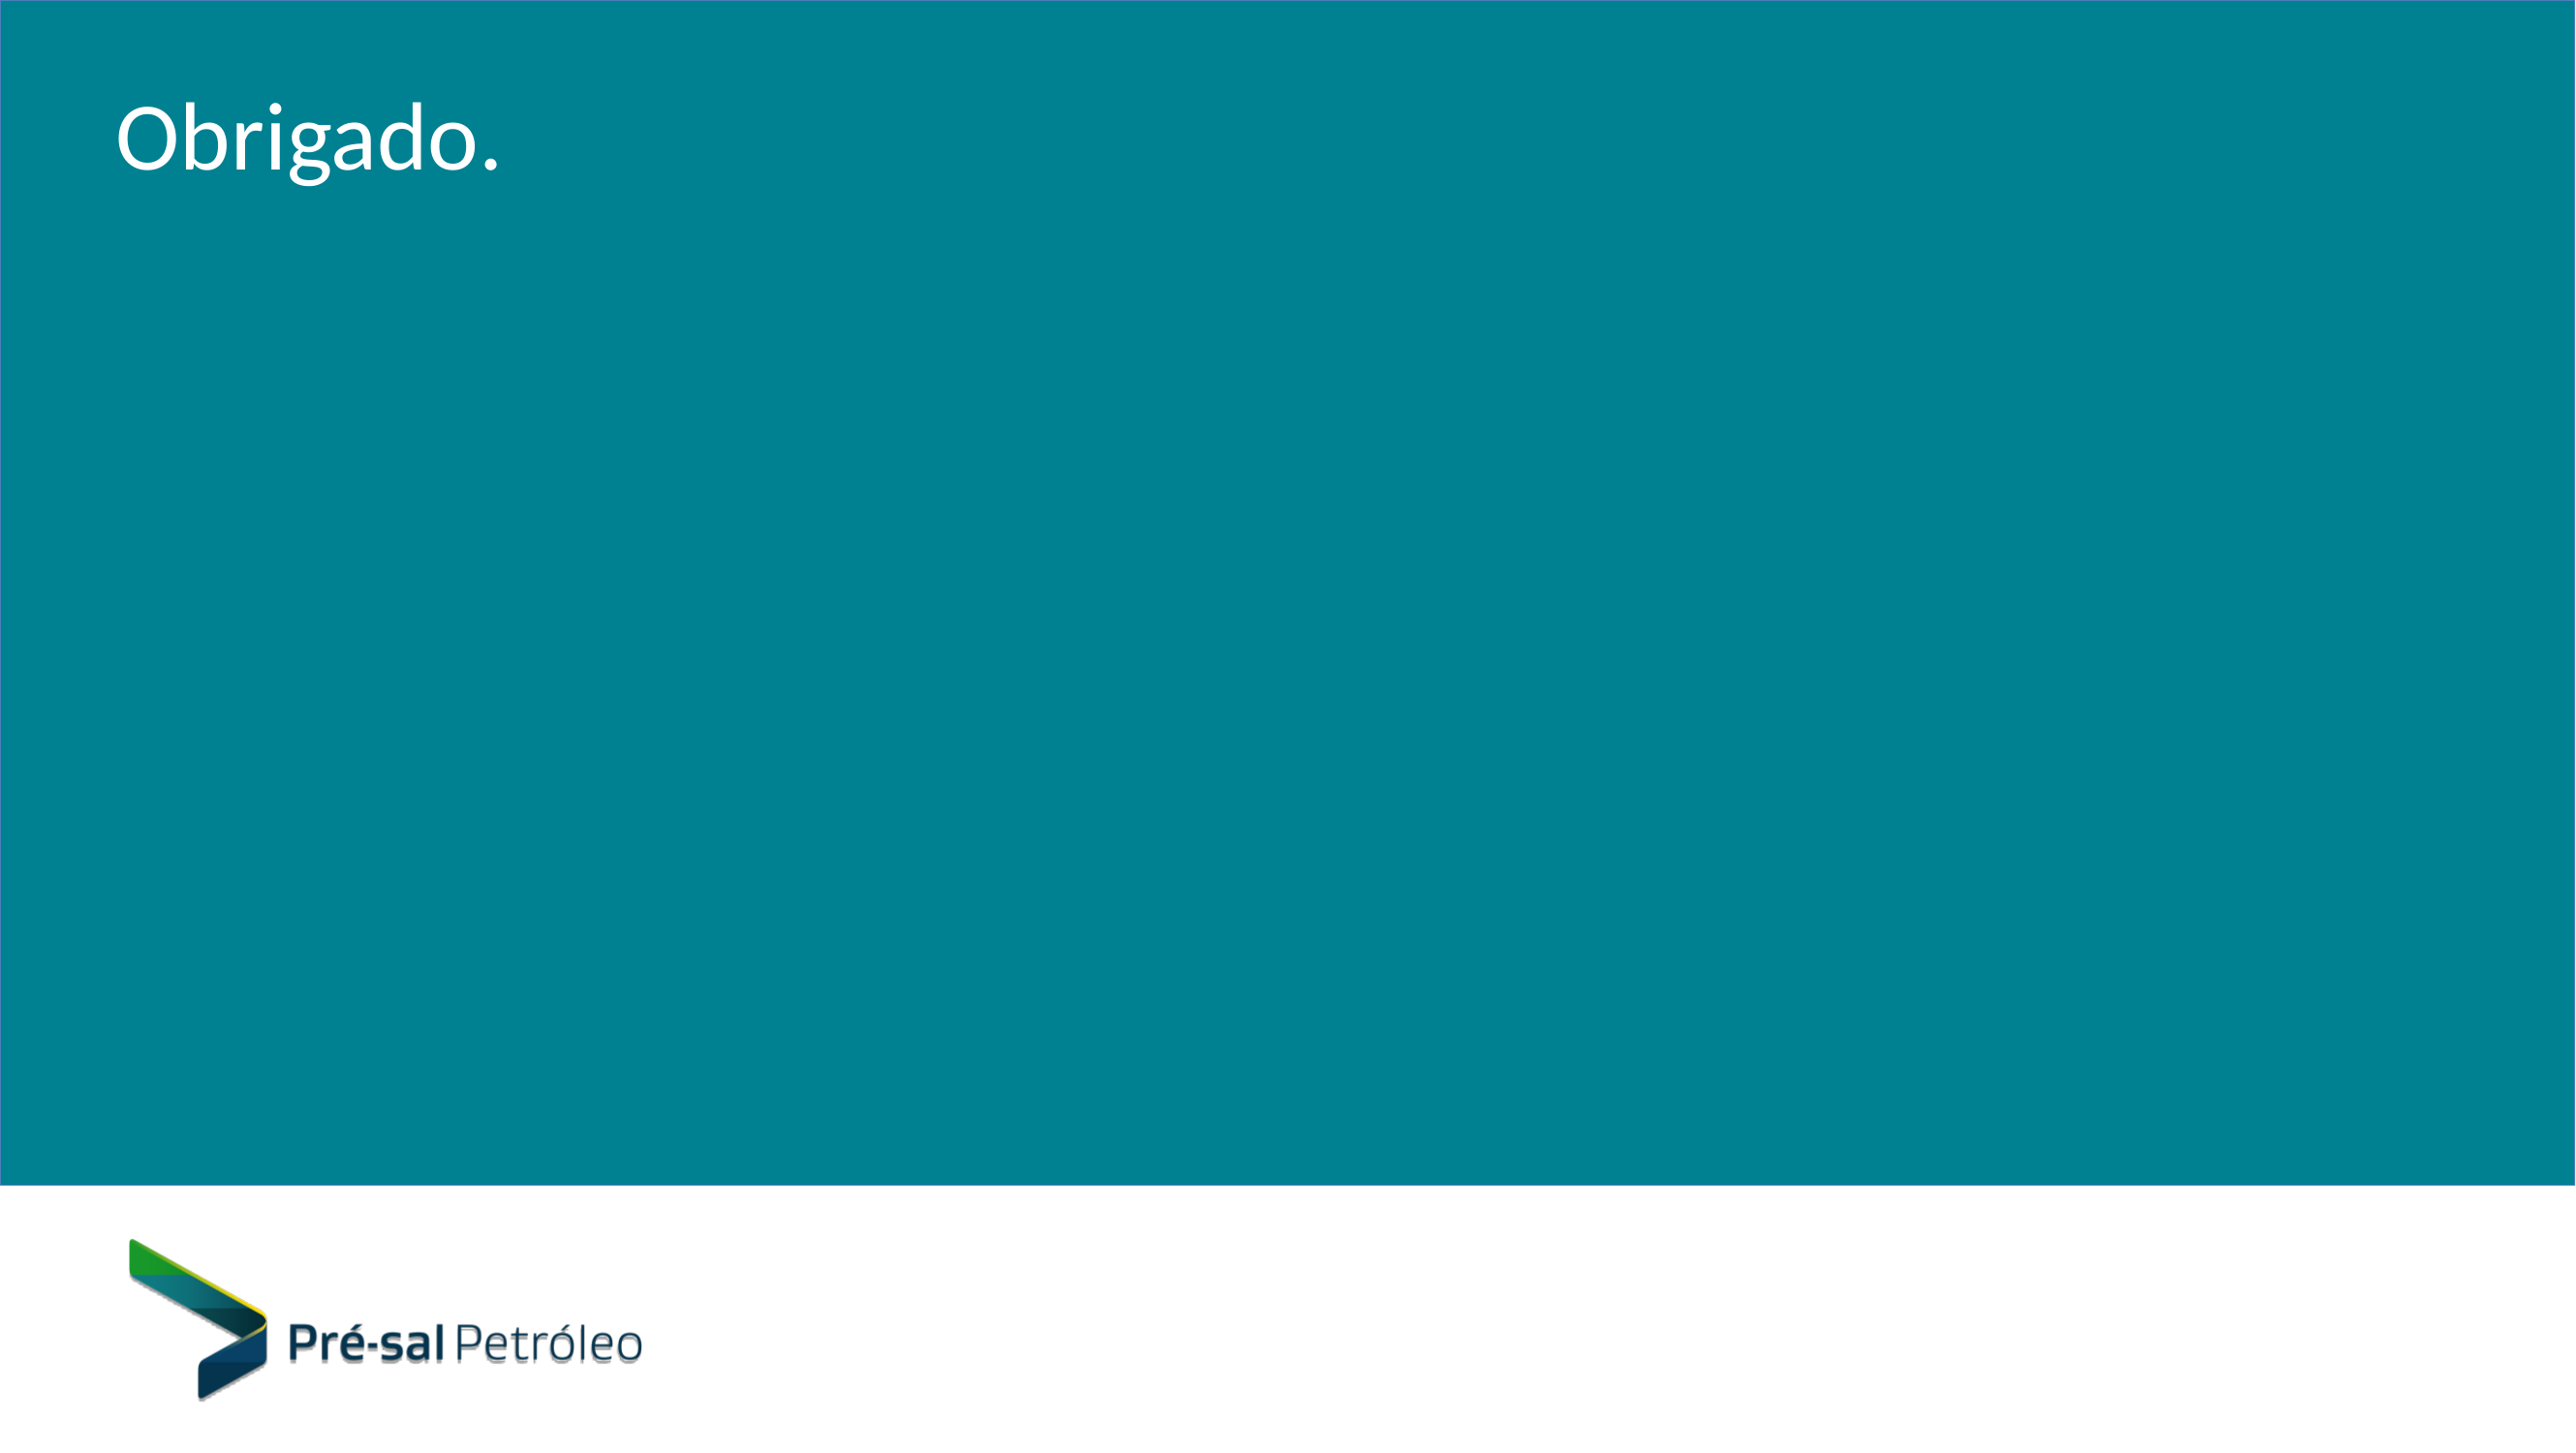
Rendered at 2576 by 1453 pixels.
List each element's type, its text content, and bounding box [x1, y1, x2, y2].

text_box Obrigado. [93, 62, 1529, 201]
